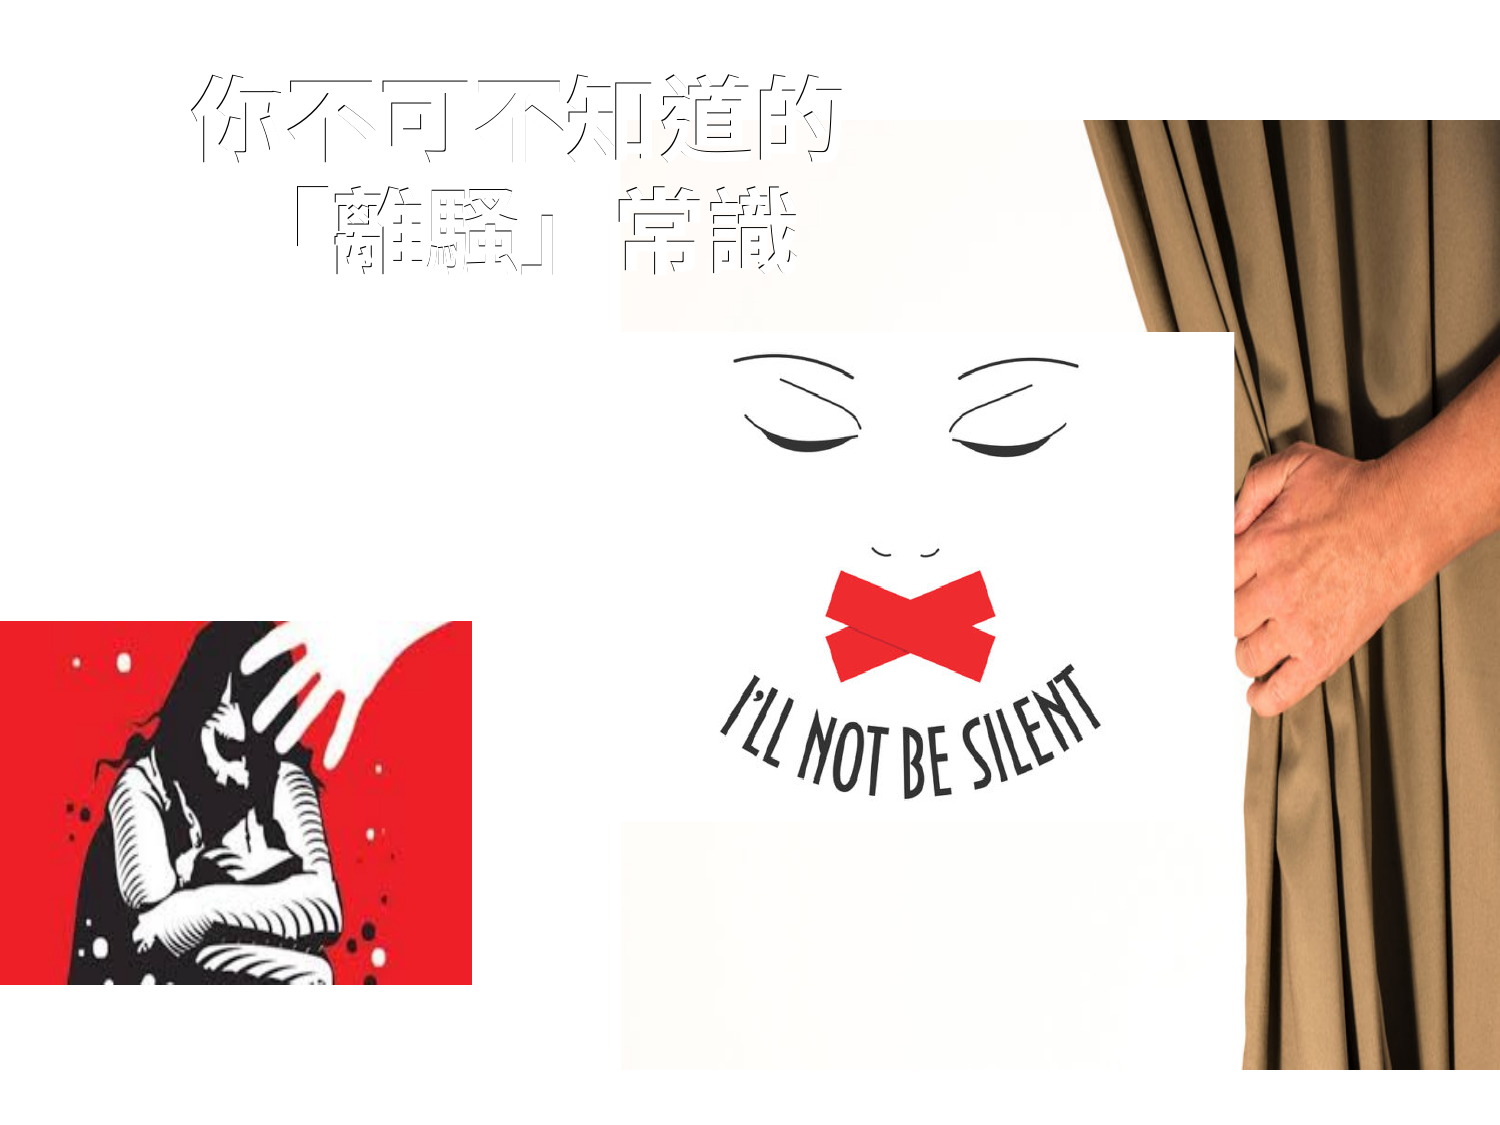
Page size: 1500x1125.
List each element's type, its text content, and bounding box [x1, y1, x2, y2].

picture [0, 621, 472, 985]
picture [621, 121, 1500, 1070]
text_box 你不可不知道的 「離騷」常識 [0, 53, 1117, 296]
